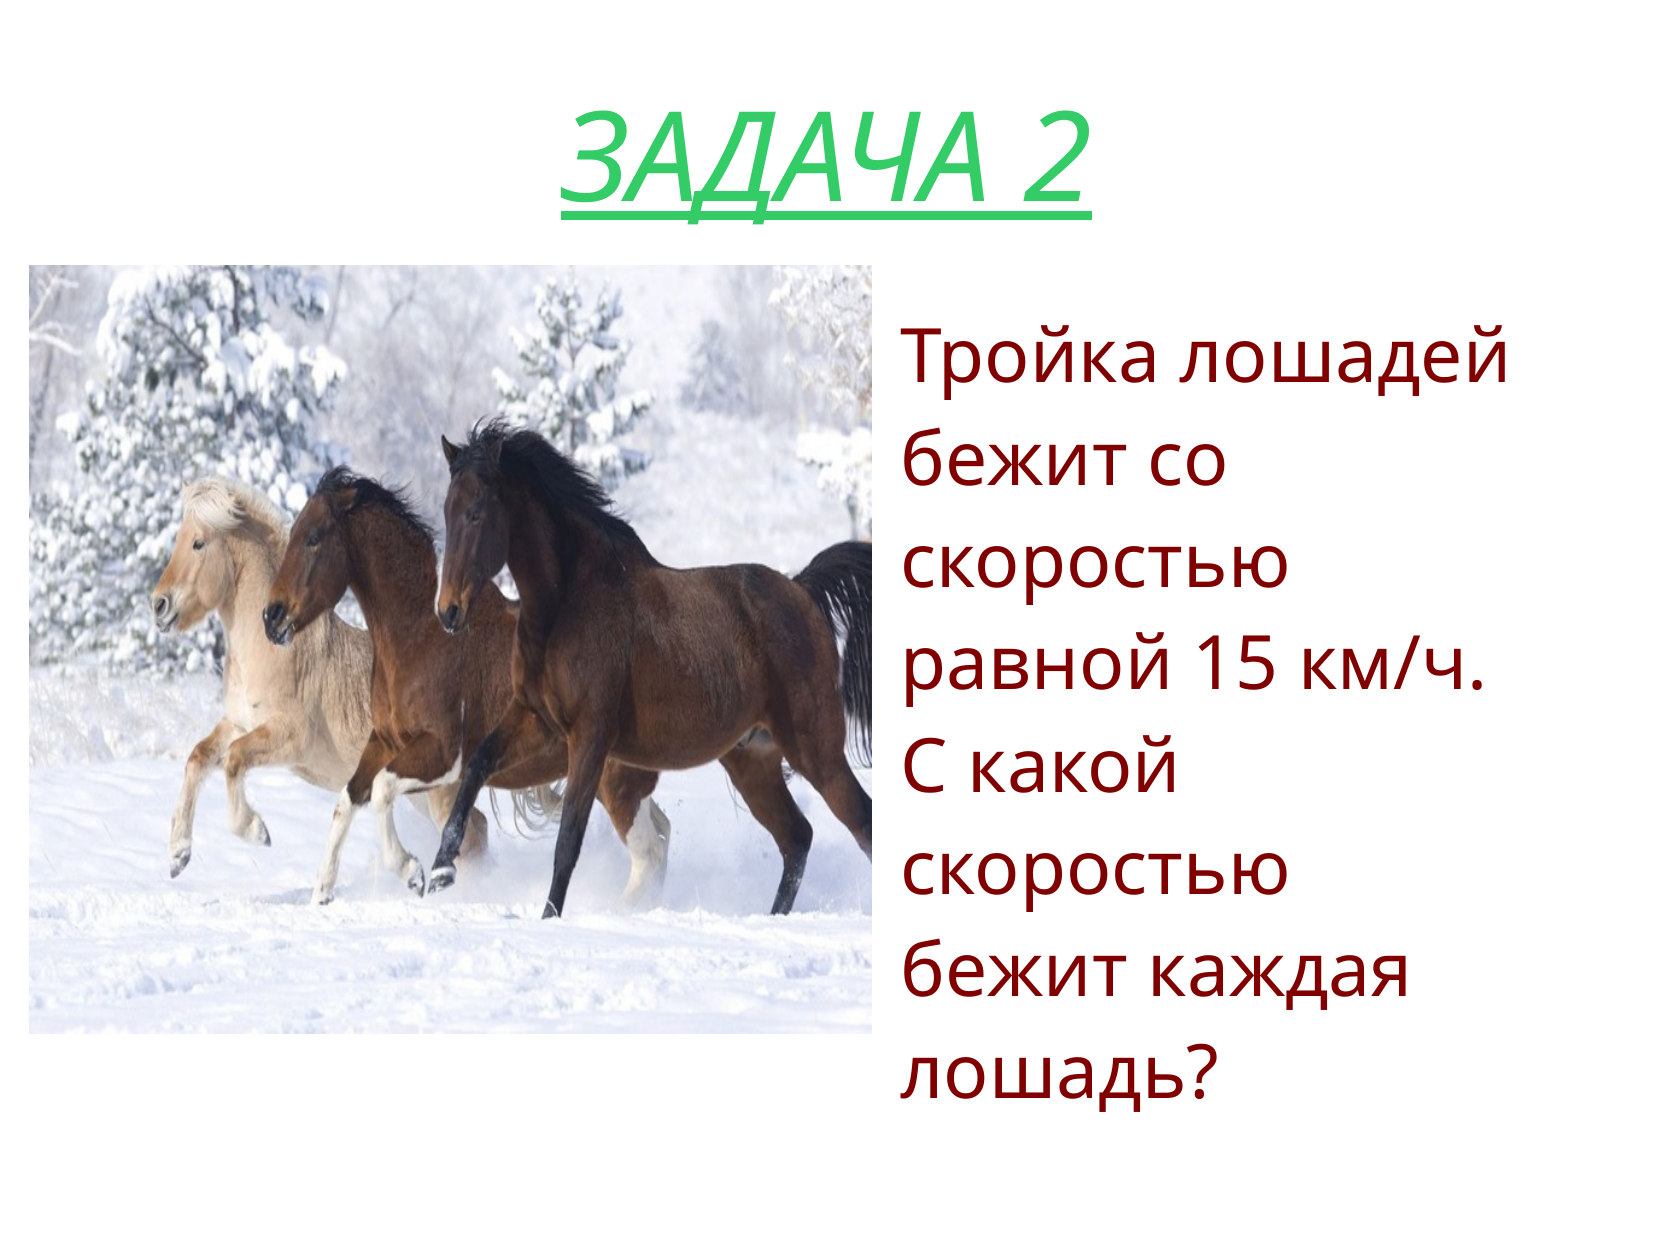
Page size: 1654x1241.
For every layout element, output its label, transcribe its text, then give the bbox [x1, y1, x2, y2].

picture [29, 265, 872, 1034]
text_box Тройка лошадей бежит со скоростью равной 15 км/ч. С какой скоростью бежит каждая лошадь? [885, 295, 1536, 1081]
title ЗАДАЧА 2 [82, 56, 1571, 250]
